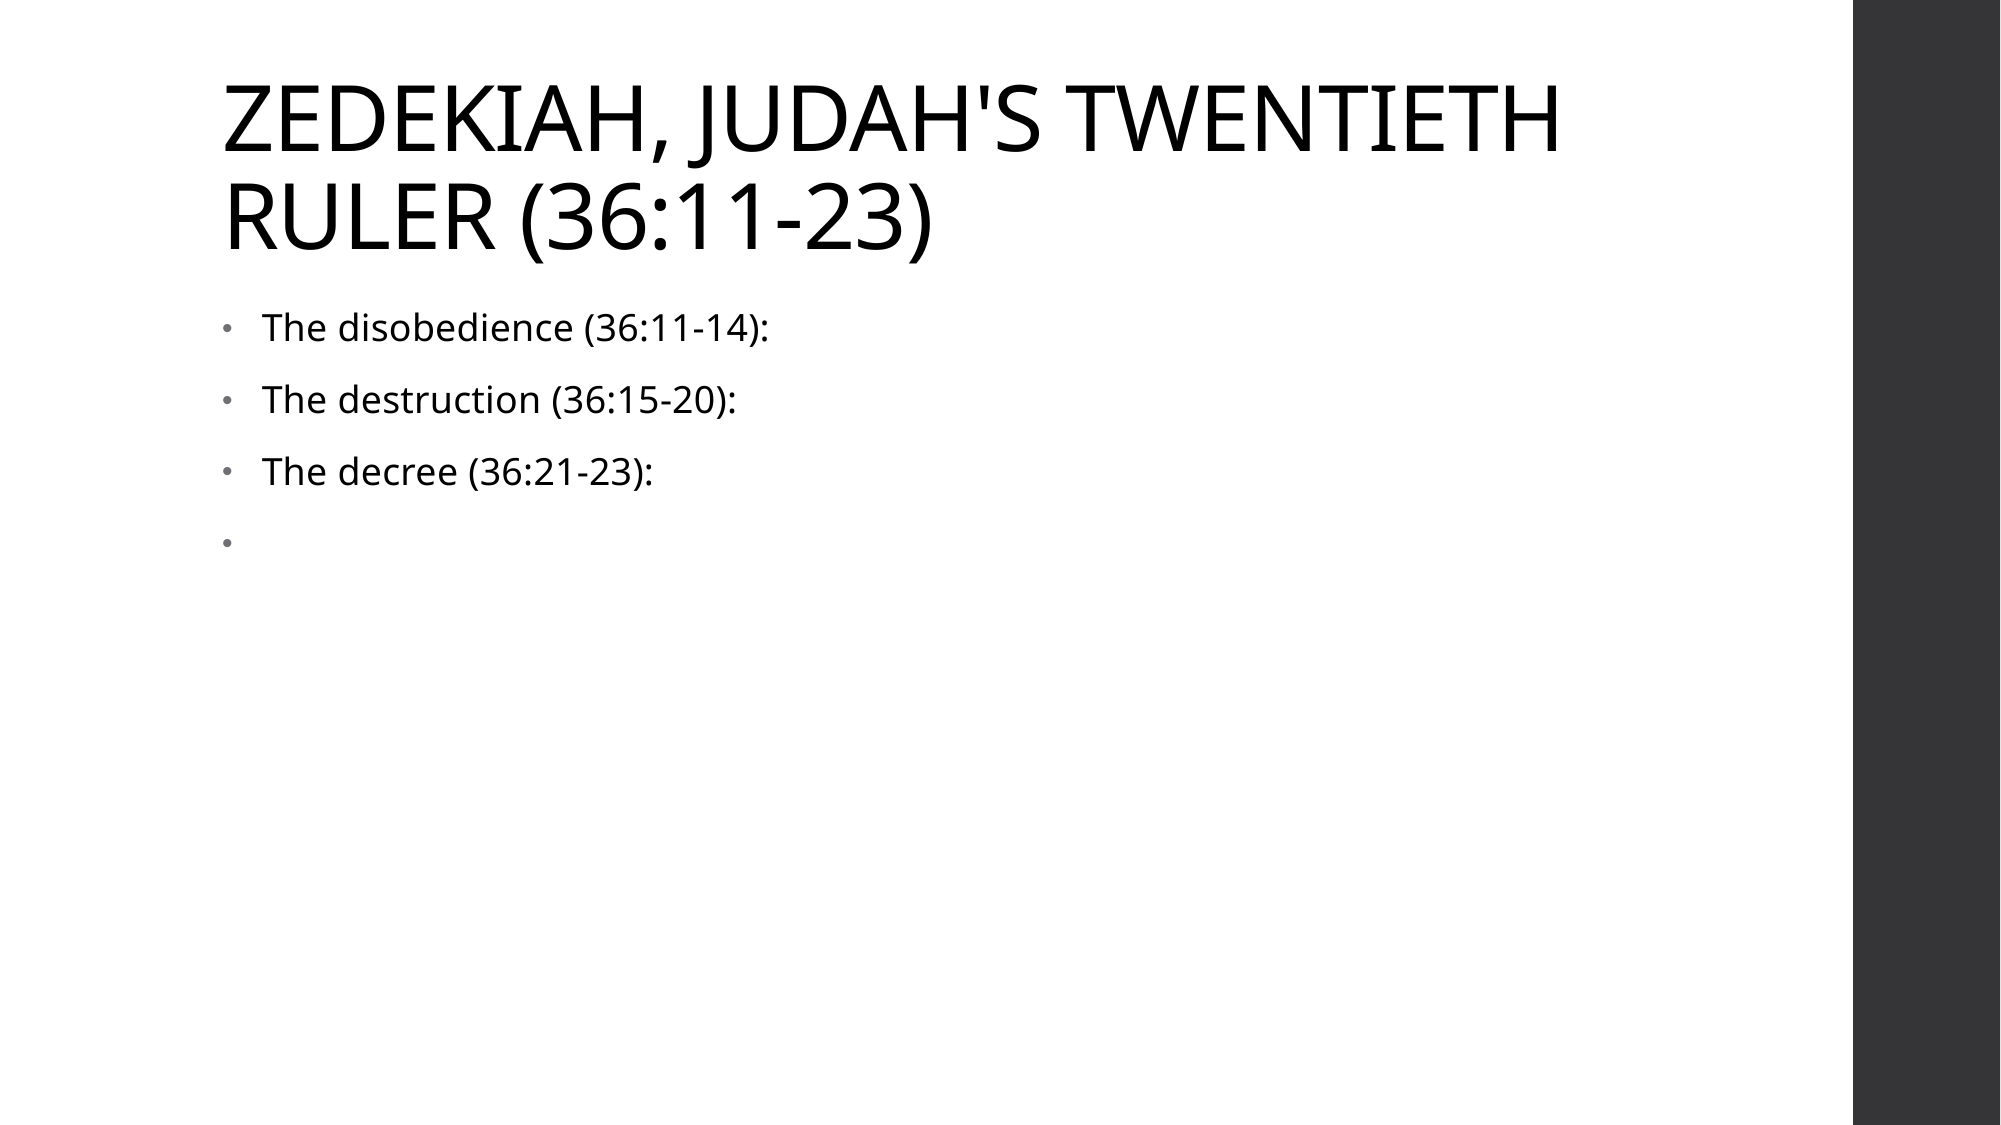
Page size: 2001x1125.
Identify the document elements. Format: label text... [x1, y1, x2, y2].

list The disobedience (36:11-14): The destruction (36:15-20): The decree (36:21-23): [206, 299, 1617, 1014]
title ZEDEKIAH, JUDAH'S TWENTIETH RULER (36:11-23) [206, 60, 1797, 278]
